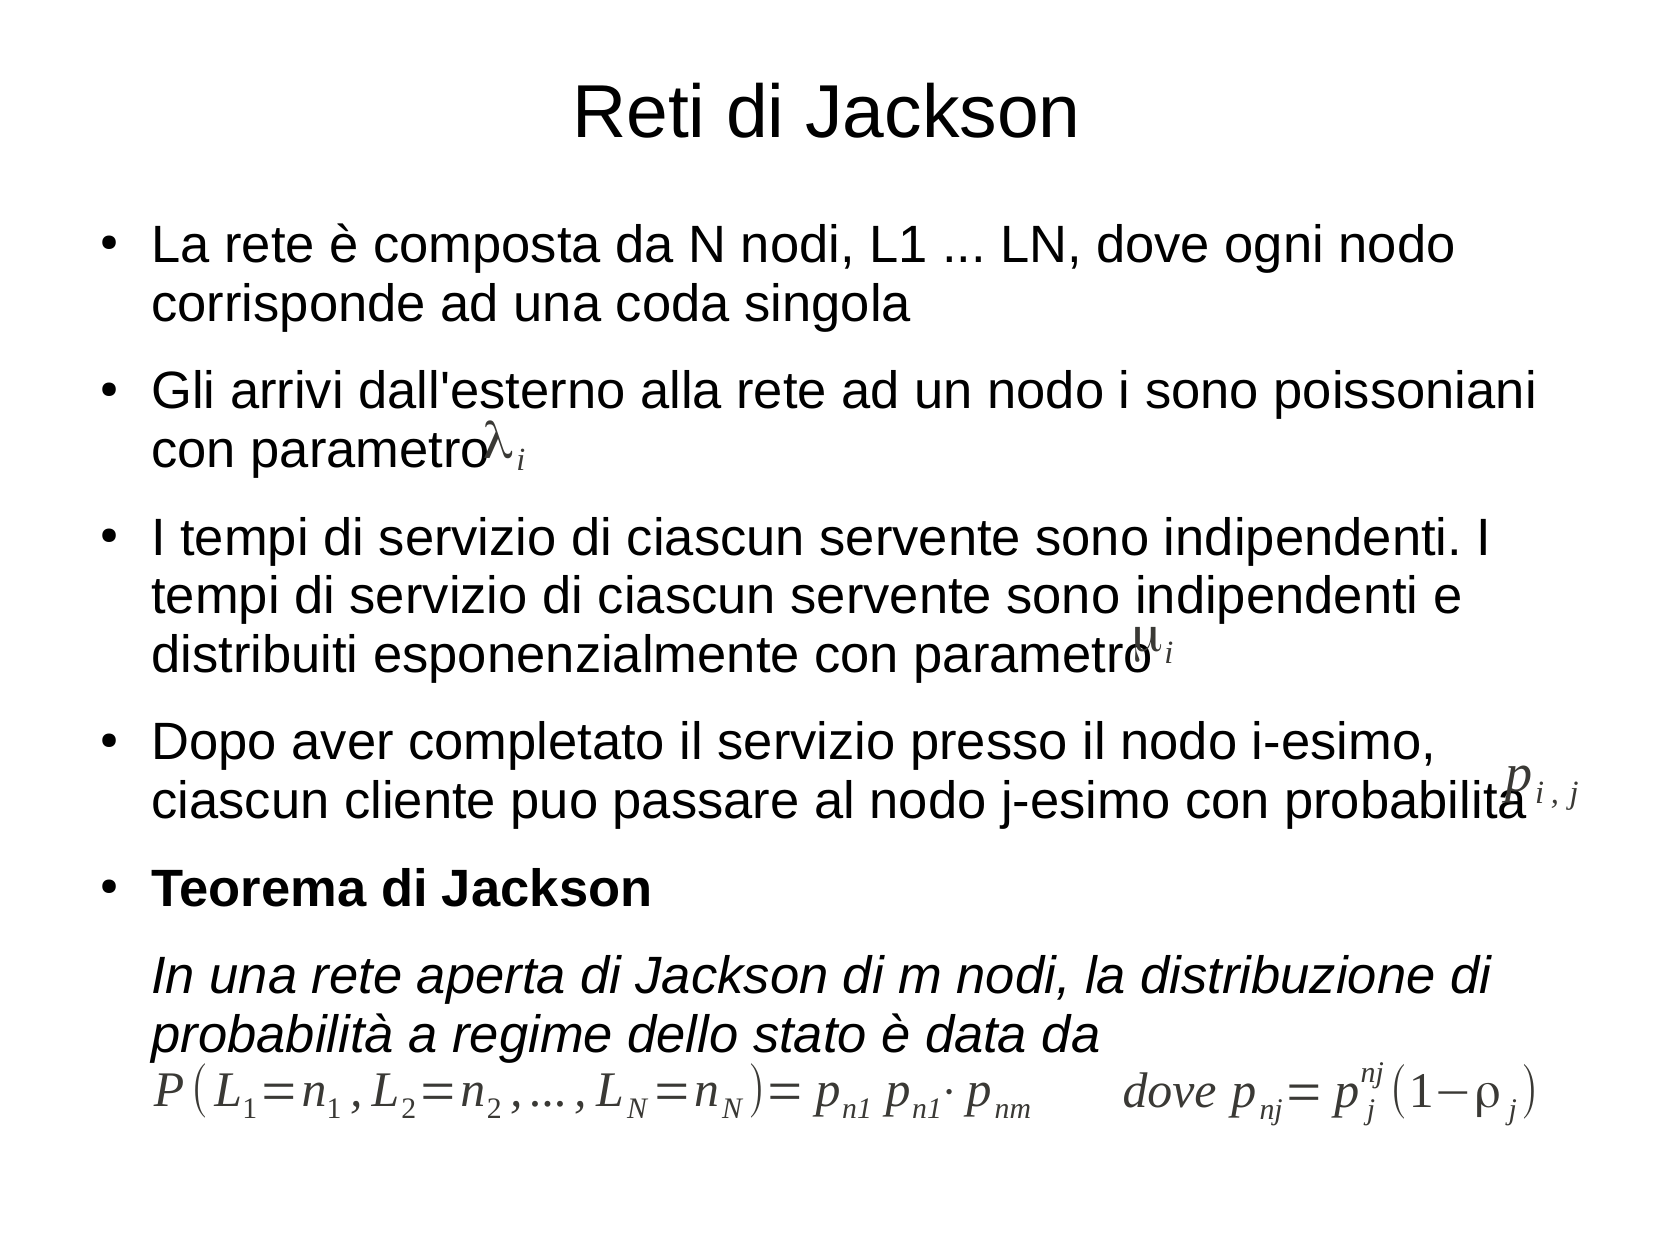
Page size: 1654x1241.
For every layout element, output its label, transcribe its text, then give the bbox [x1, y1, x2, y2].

chart [1491, 742, 1587, 811]
title Reti di Jackson [82, 8, 1571, 216]
list La rete è composta da N nodi, L1 ... LN, dove ogni nodo corrisponde ad una coda singola Gli arrivi dall'esterno alla rete ad un nodo i sono poissoniani con parametro I tempi di servizio di ciascun servente sono indipendenti. I tempi di servizio di ciascun servente sono indipendenti e distribuiti esponenzialmente con parametro Dopo aver completato il servizio presso il nodo i-esimo, ciascun cliente puo passare al nodo j-esimo con probabilita Teorema di Jackson In una rete aperta di Jackson di m nodi, la distribuzione di probabilità a regime dello stato è data da [82, 215, 1538, 1171]
chart [1114, 1055, 1544, 1126]
chart [1125, 624, 1181, 671]
chart [144, 1061, 1037, 1125]
chart [475, 417, 532, 478]
